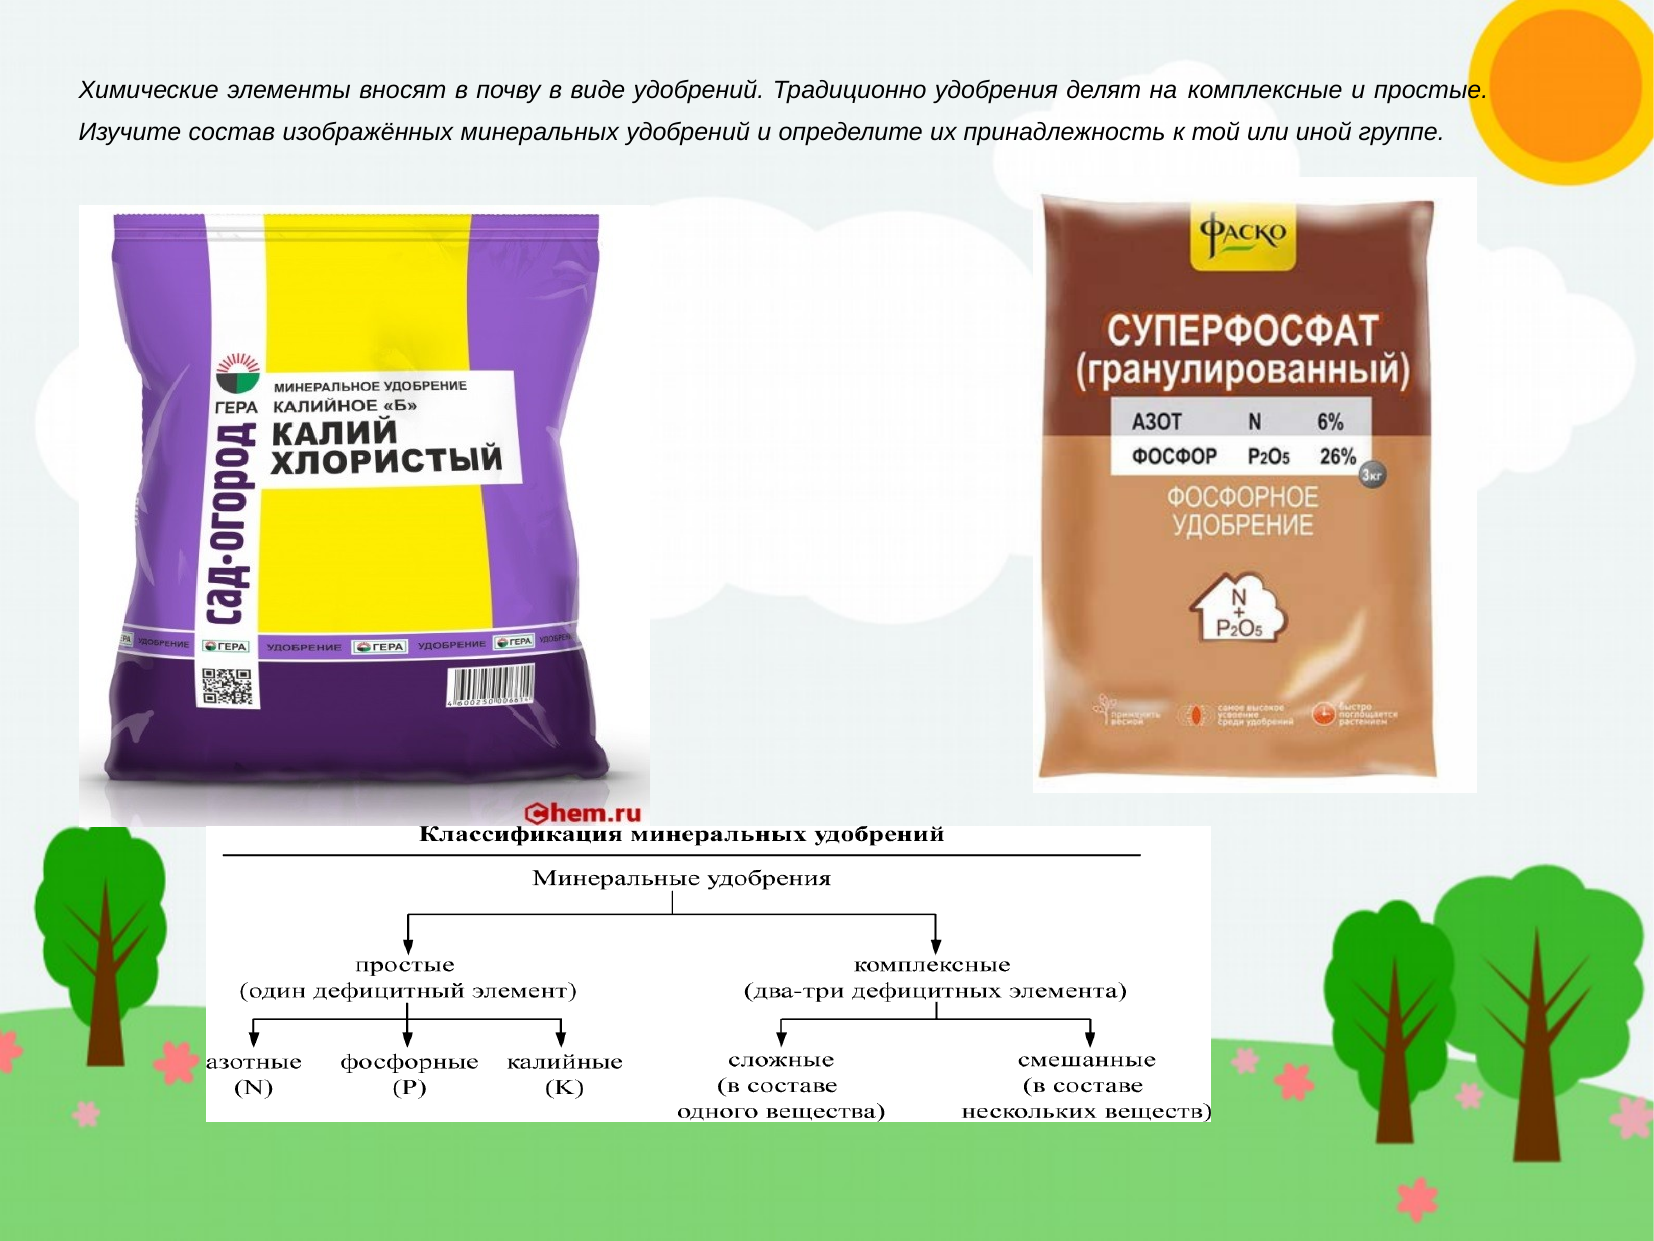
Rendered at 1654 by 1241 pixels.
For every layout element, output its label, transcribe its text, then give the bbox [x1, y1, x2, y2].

picture [0, 0, 1654, 1241]
title Химические элементы вносят в почву в виде удобрений. Традиционно удобрения делят на комплексные и простые. Изучите состав изображённых минеральных удобрений и определите их принадлежность к той или иной группе. [47, 29, 1512, 178]
